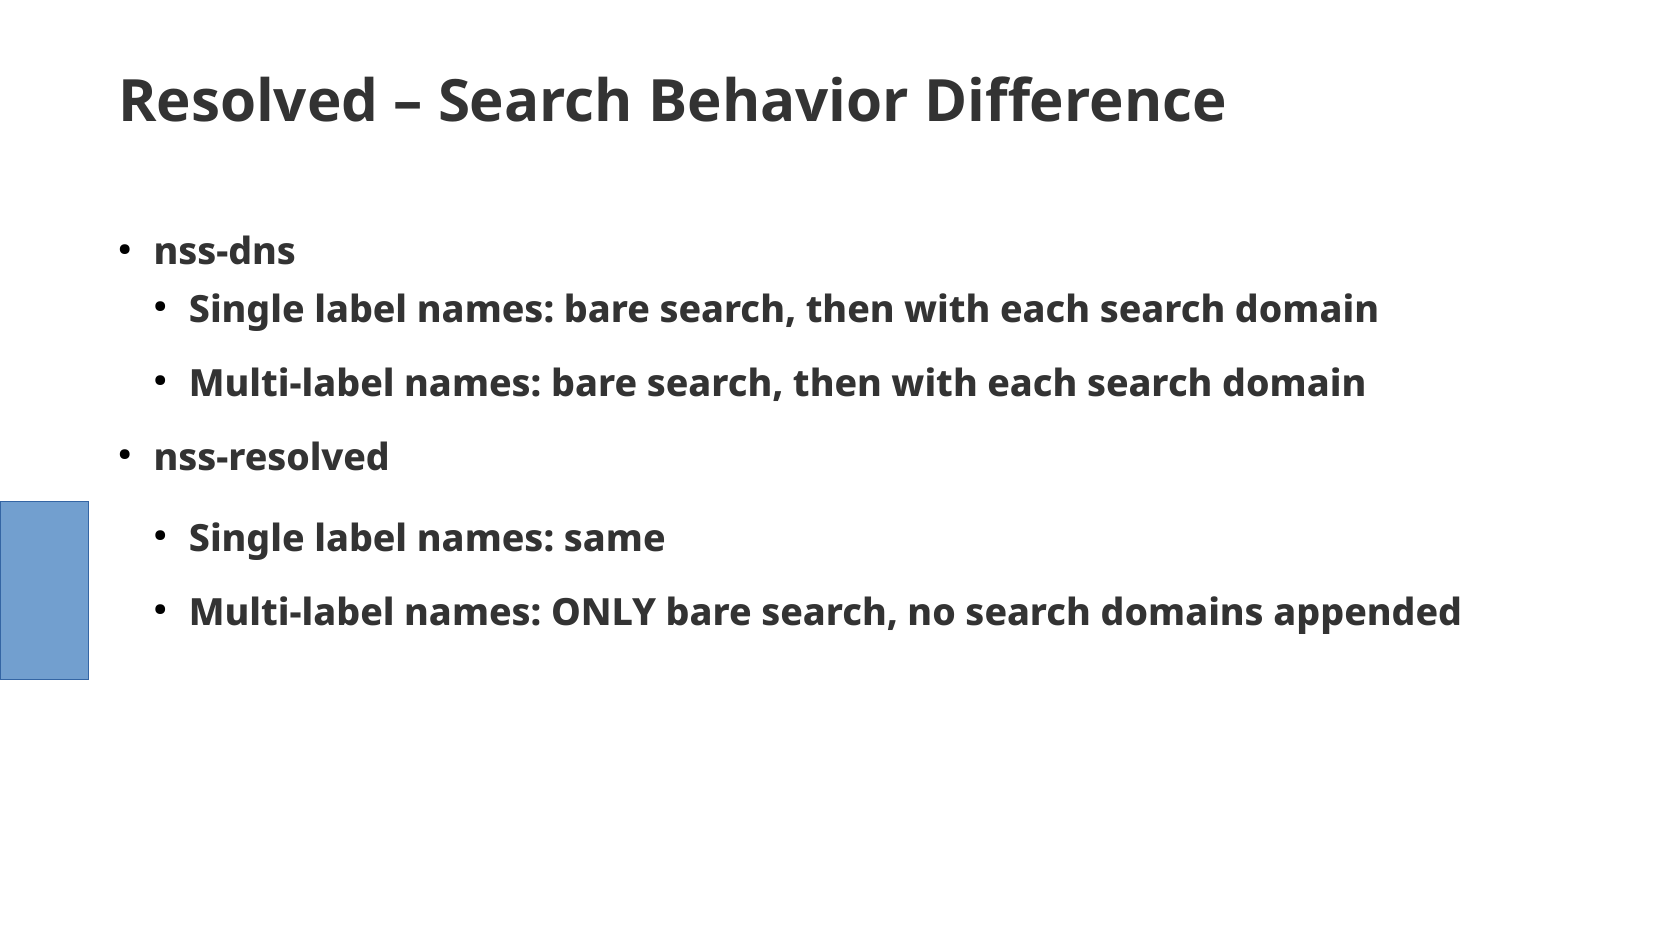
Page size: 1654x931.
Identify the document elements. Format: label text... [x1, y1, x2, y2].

list nss-dns Single label names: bare search, then with each search domain Multi-label names: bare search, then with each search domain nss-resolved Single label names: same Multi-label names: ONLY bare search, no search domains appended [118, 225, 1536, 827]
title Resolved – Search Behavior Difference [118, 10, 1536, 188]
